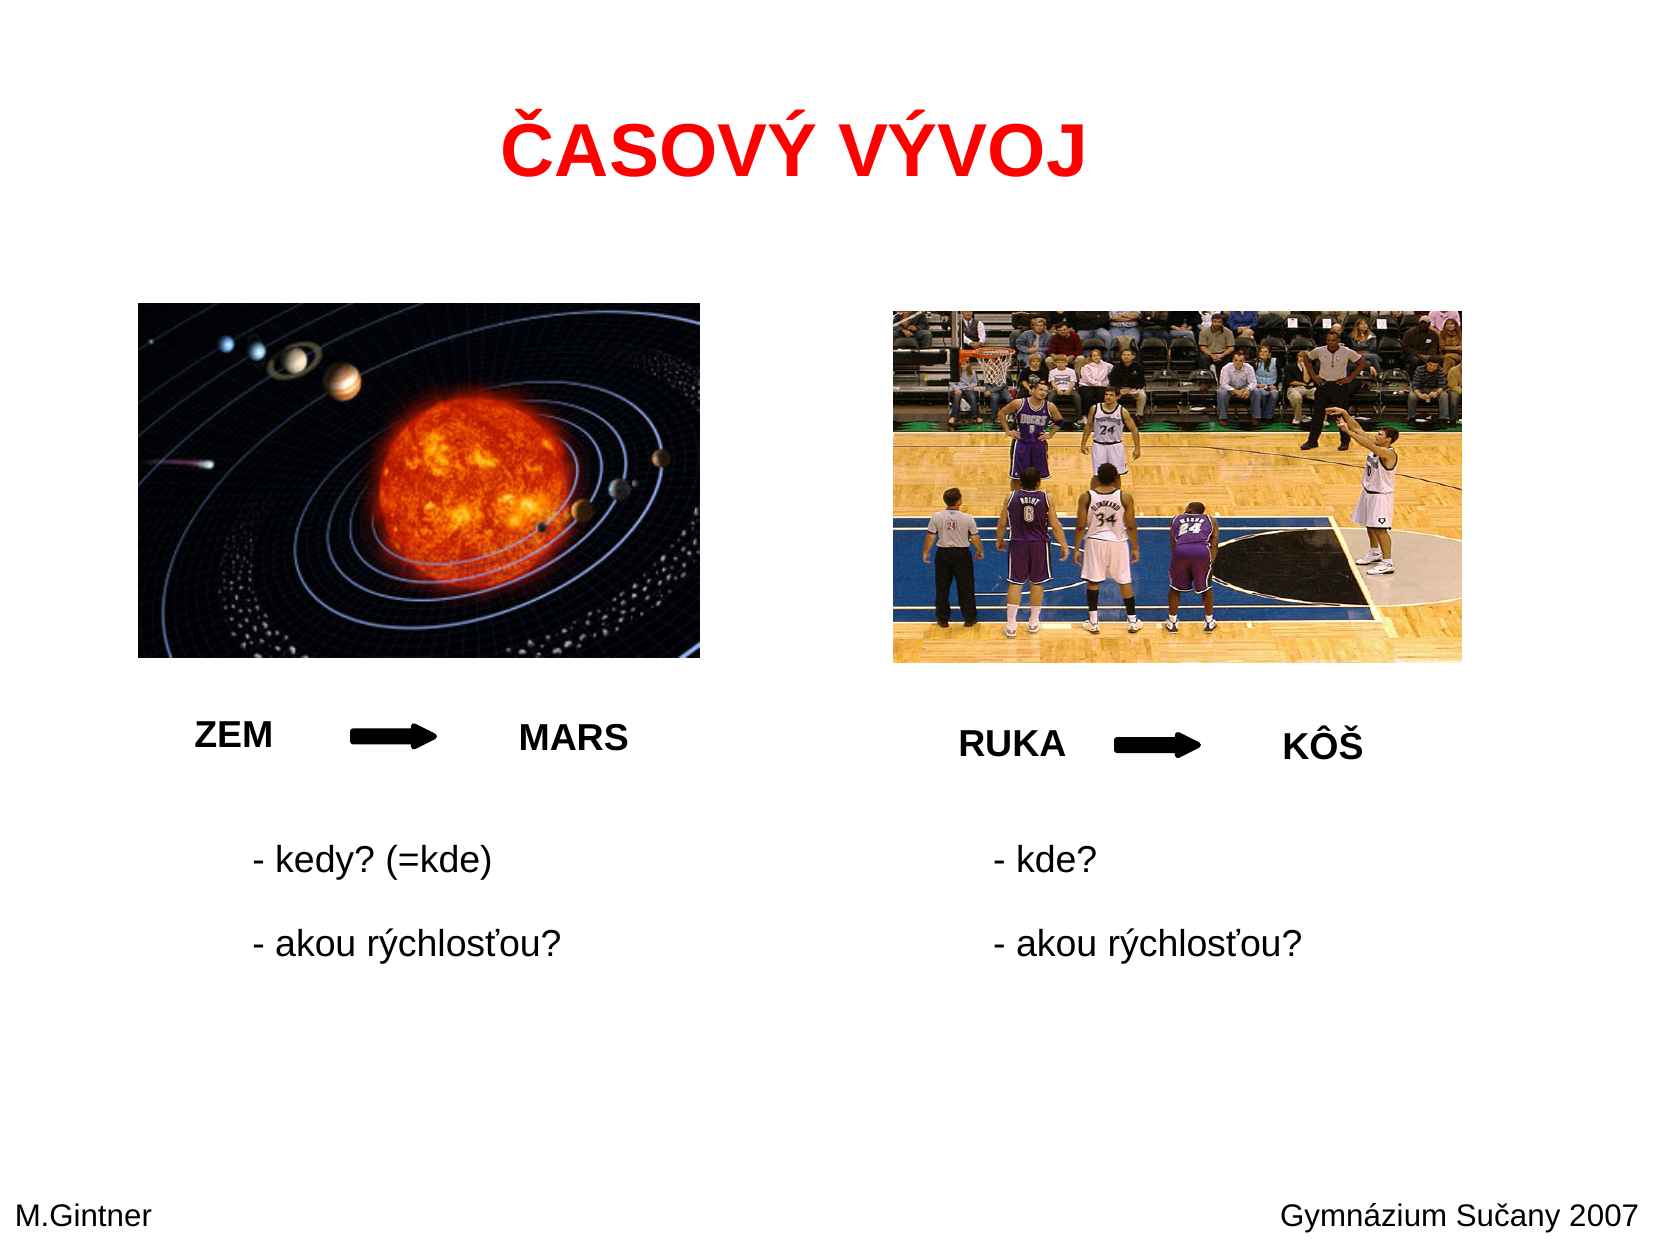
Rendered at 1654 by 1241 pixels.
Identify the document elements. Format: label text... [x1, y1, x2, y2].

text_box MARS [491, 697, 655, 779]
text_box [353, 726, 435, 747]
text_box ZEM [167, 694, 301, 777]
text_box - kde? - akou rýchlosťou? [966, 818, 1330, 984]
text_box - kedy? (=kde) - akou rýchlosťou? [225, 818, 589, 984]
text_box M.Gintner [0, 1190, 168, 1241]
text_box RUKA [931, 703, 1093, 785]
text_box [1116, 734, 1199, 756]
text_box KÔŠ [1255, 706, 1391, 788]
text_box ČASOVÝ VÝVOJ [486, 101, 1104, 201]
text_box Gymnázium Sučany 2007 [1265, 1190, 1654, 1241]
picture [893, 311, 1462, 663]
picture [138, 303, 700, 658]
